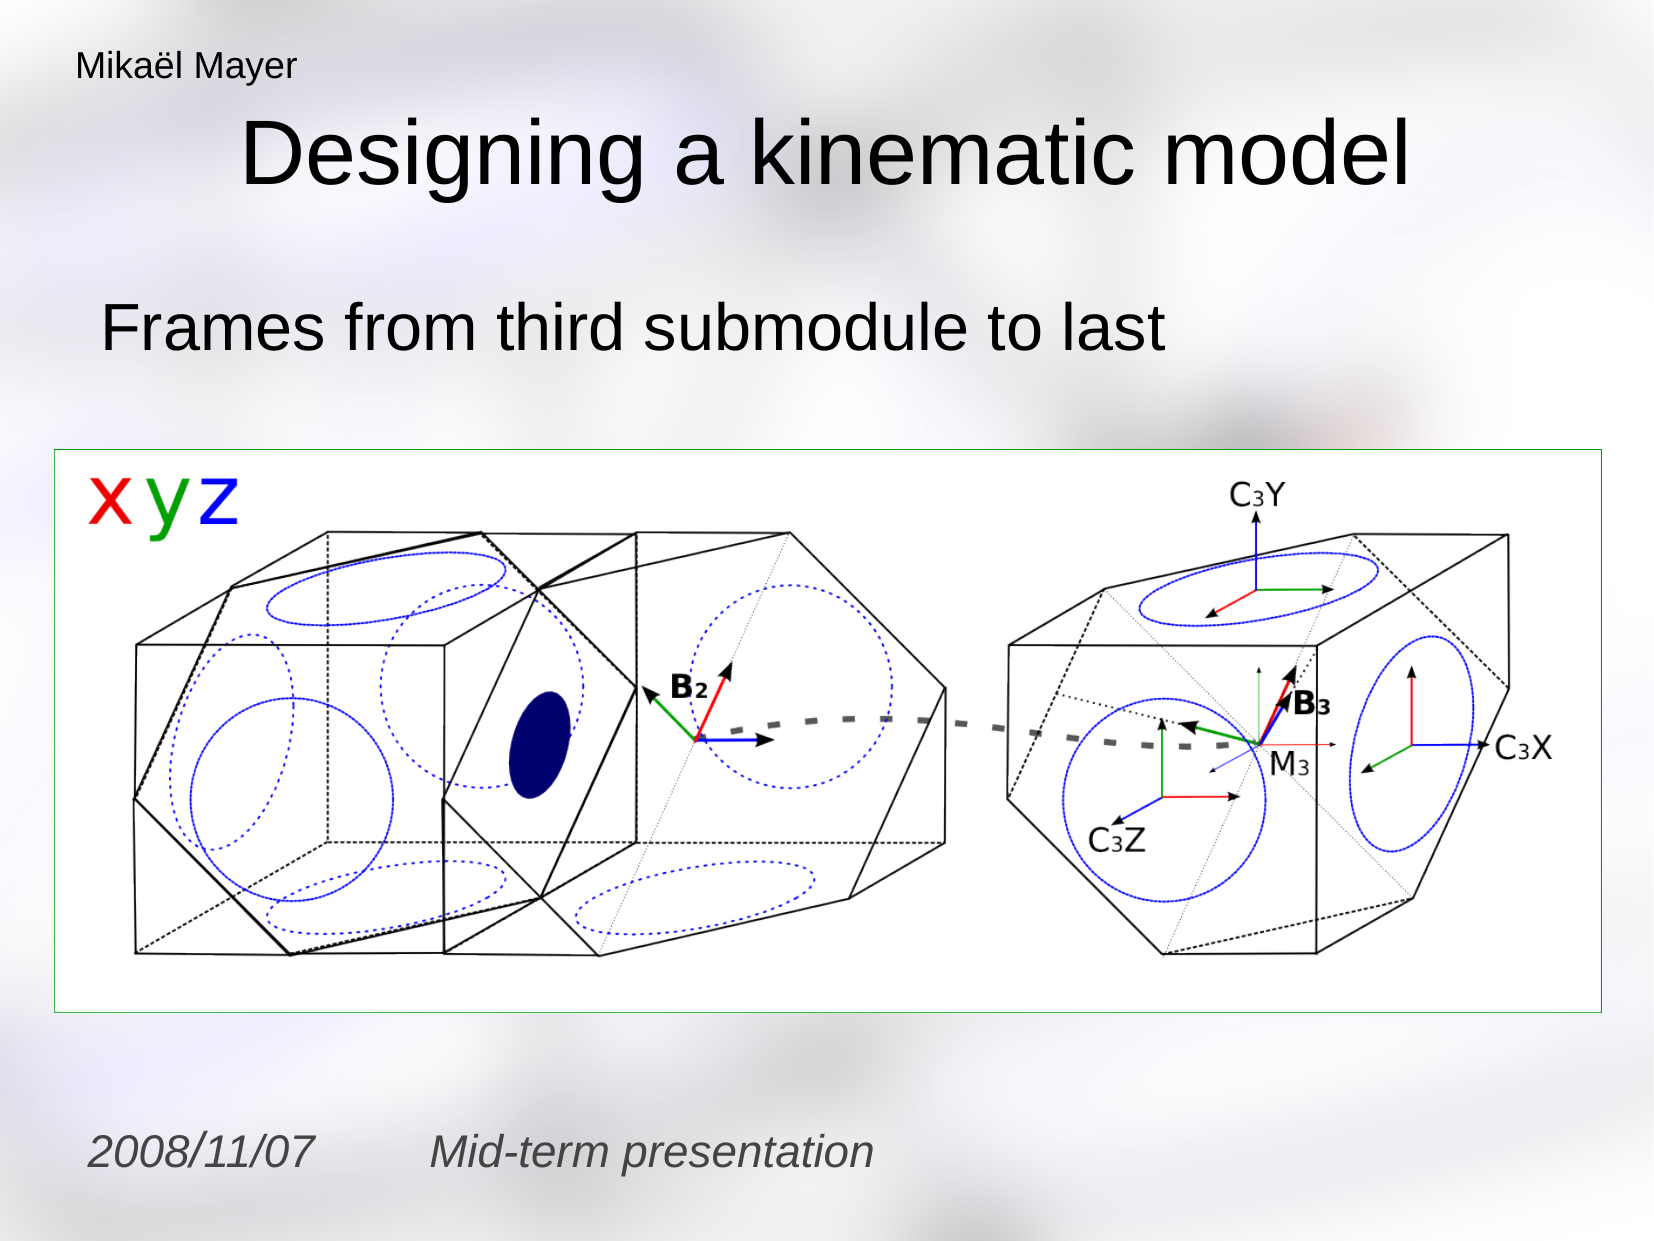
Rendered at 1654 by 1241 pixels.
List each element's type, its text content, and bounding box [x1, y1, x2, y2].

text_box Mikaël Mayer [60, 37, 376, 113]
text_box 2008/11/07 Mid-term presentation [50, 1124, 913, 1178]
title Designing a kinematic model [82, 49, 1571, 257]
picture [0, 0, 1654, 1241]
list Frames from third submodule to last [82, 290, 1613, 376]
